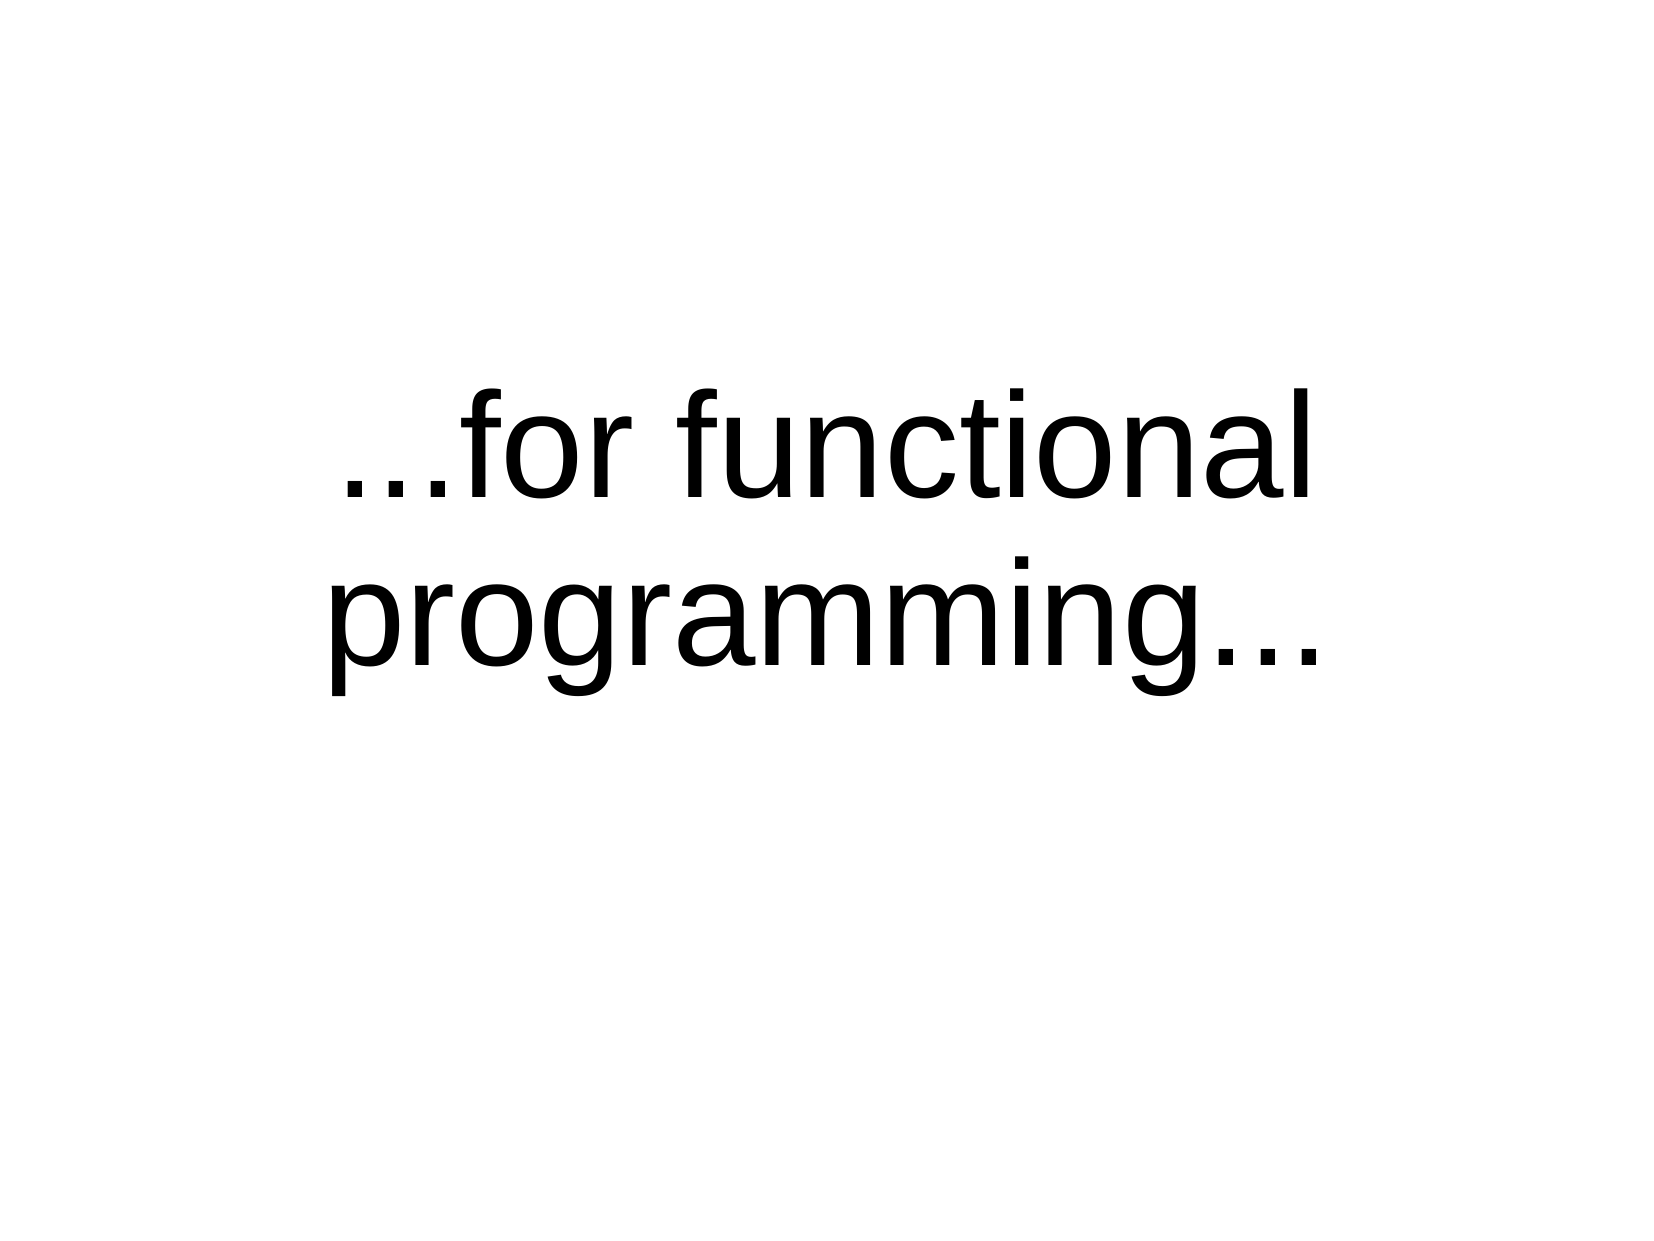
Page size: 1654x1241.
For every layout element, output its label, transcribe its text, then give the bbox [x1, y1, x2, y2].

subtitle ...for functional programming... [82, 49, 1571, 1010]
